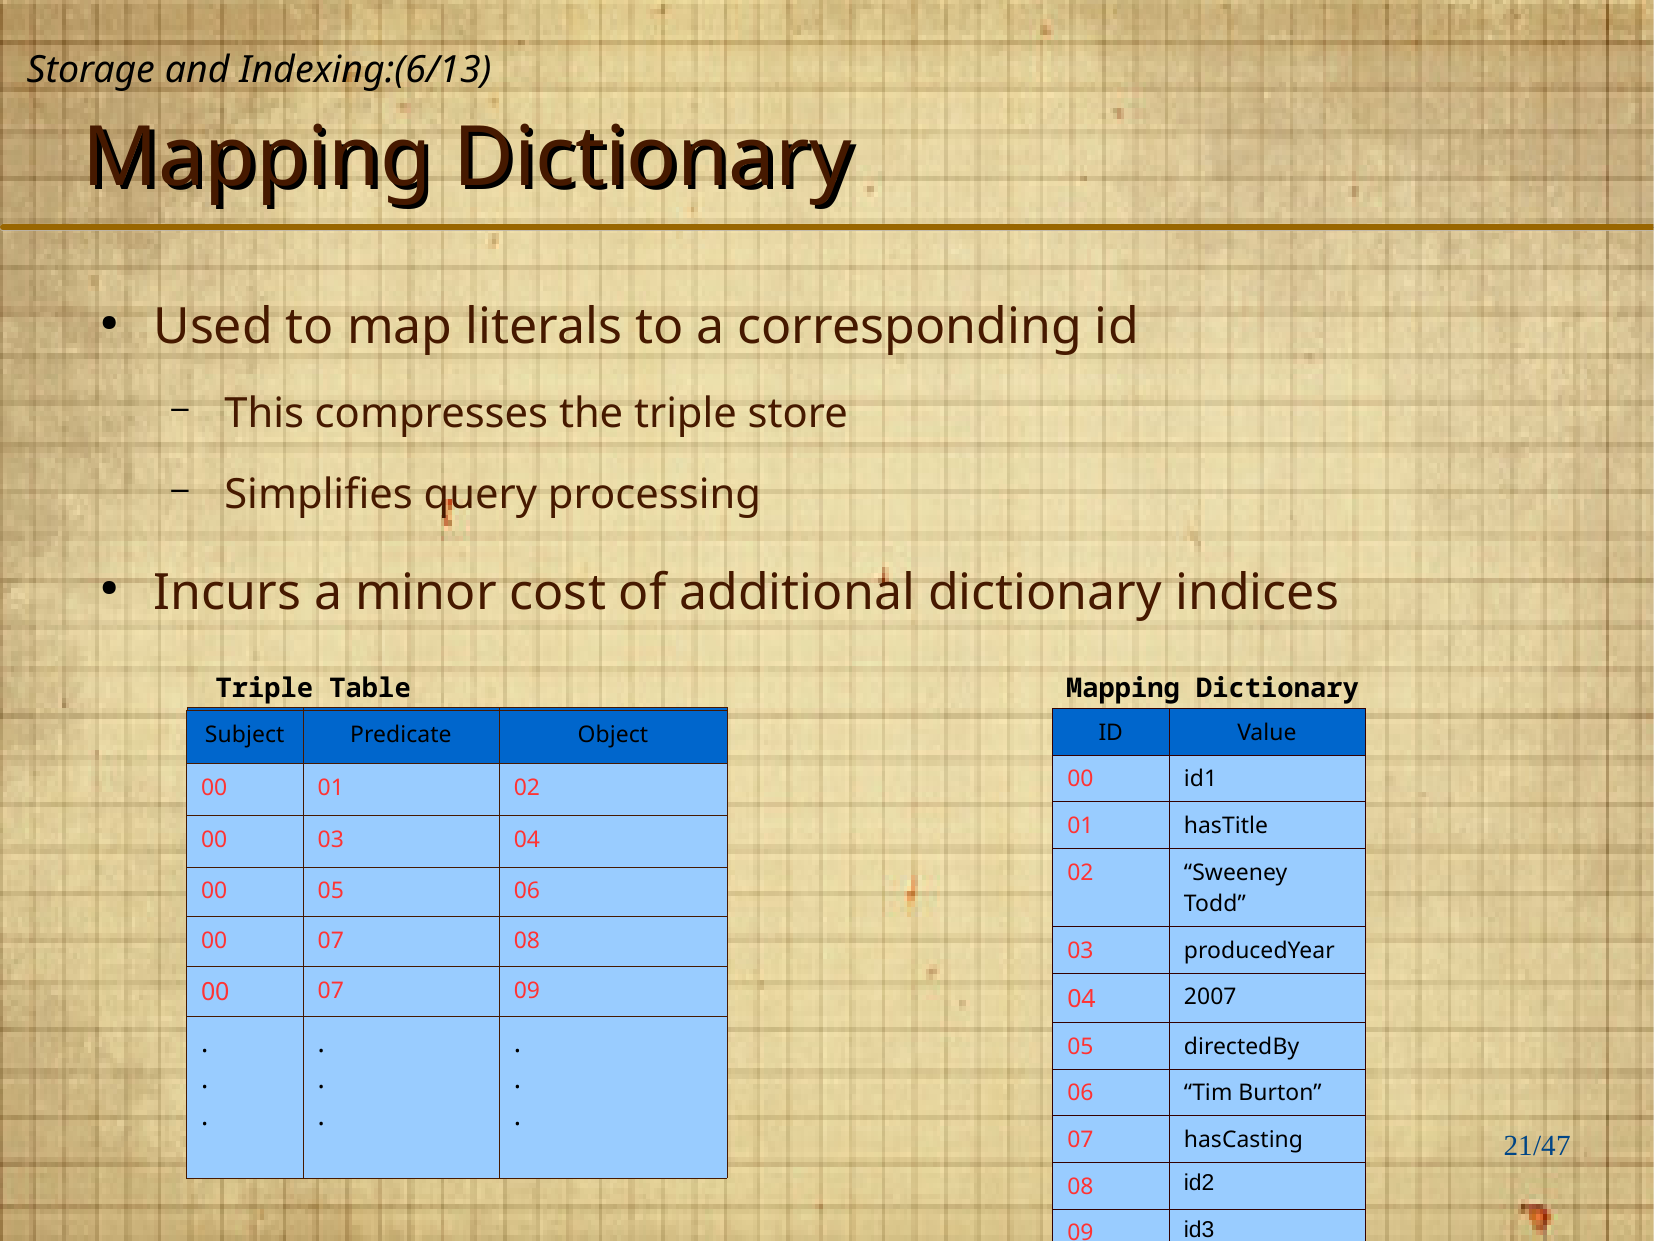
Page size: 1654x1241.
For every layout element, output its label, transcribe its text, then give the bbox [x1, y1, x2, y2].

table_cell 09 [1053, 1210, 1169, 1241]
table_cell 08 [500, 917, 727, 966]
table_cell id1 [1170, 756, 1365, 801]
table_cell 00 [1053, 756, 1169, 801]
table_header Predicate [304, 711, 499, 763]
table_cell 06 [1053, 1070, 1169, 1115]
table_cell 01 [304, 764, 499, 815]
table_cell 03 [304, 816, 499, 867]
table_cell hasCasting [1170, 1116, 1365, 1162]
table_cell id2 [1170, 1163, 1365, 1209]
table_cell producedYear [1170, 927, 1365, 973]
table_cell 00 [187, 868, 303, 916]
text_box Triple Table [200, 661, 473, 713]
table_cell “Sweeney Todd” [1170, 849, 1365, 926]
title Mapping Dictionary [82, 49, 1571, 227]
table_cell 07 [304, 967, 499, 1016]
table_cell . . . [500, 1017, 727, 1178]
table_cell 2007 [1170, 974, 1365, 1022]
table_header Object [500, 711, 727, 763]
table_cell 03 [1053, 927, 1169, 973]
table_cell 05 [1053, 1023, 1169, 1069]
table_header Value [1170, 713, 1365, 755]
table_cell 02 [500, 764, 727, 815]
table_cell . . . [187, 1017, 303, 1178]
table_cell directedBy [1170, 1023, 1365, 1069]
table_header Subject [187, 711, 303, 763]
table_cell 08 [1053, 1163, 1169, 1209]
table_cell id3 [1170, 1210, 1365, 1241]
table_cell 00 [187, 967, 303, 1016]
table_cell hasTitle [1170, 802, 1365, 848]
table_cell . . . [304, 1017, 499, 1178]
table_cell 04 [1053, 974, 1169, 1022]
table_cell 02 [1053, 849, 1169, 926]
list Used to map literals to a corresponding id This compresses the triple store Simplifies query processing Incurs a minor cost of additional dictionary indices [82, 290, 1571, 1010]
text_box Mapping Dictionary [1051, 661, 1394, 713]
table_cell 04 [500, 816, 727, 867]
table_cell 07 [1053, 1116, 1169, 1162]
text_box Storage and Indexing:(6/13) [11, 35, 863, 95]
table_cell 01 [1053, 802, 1169, 848]
picture [0, 0, 1654, 1241]
table_cell 06 [500, 868, 727, 916]
table_cell 00 [187, 917, 303, 966]
table_cell 05 [304, 868, 499, 916]
table_header ID [1053, 713, 1169, 755]
table_cell “Tim Burton” [1170, 1070, 1365, 1115]
table_cell 00 [187, 816, 303, 867]
table_cell 07 [304, 917, 499, 966]
title Mapping Dictionary [82, 228, 1571, 257]
table_cell 00 [187, 764, 303, 815]
table_cell 09 [500, 967, 727, 1016]
